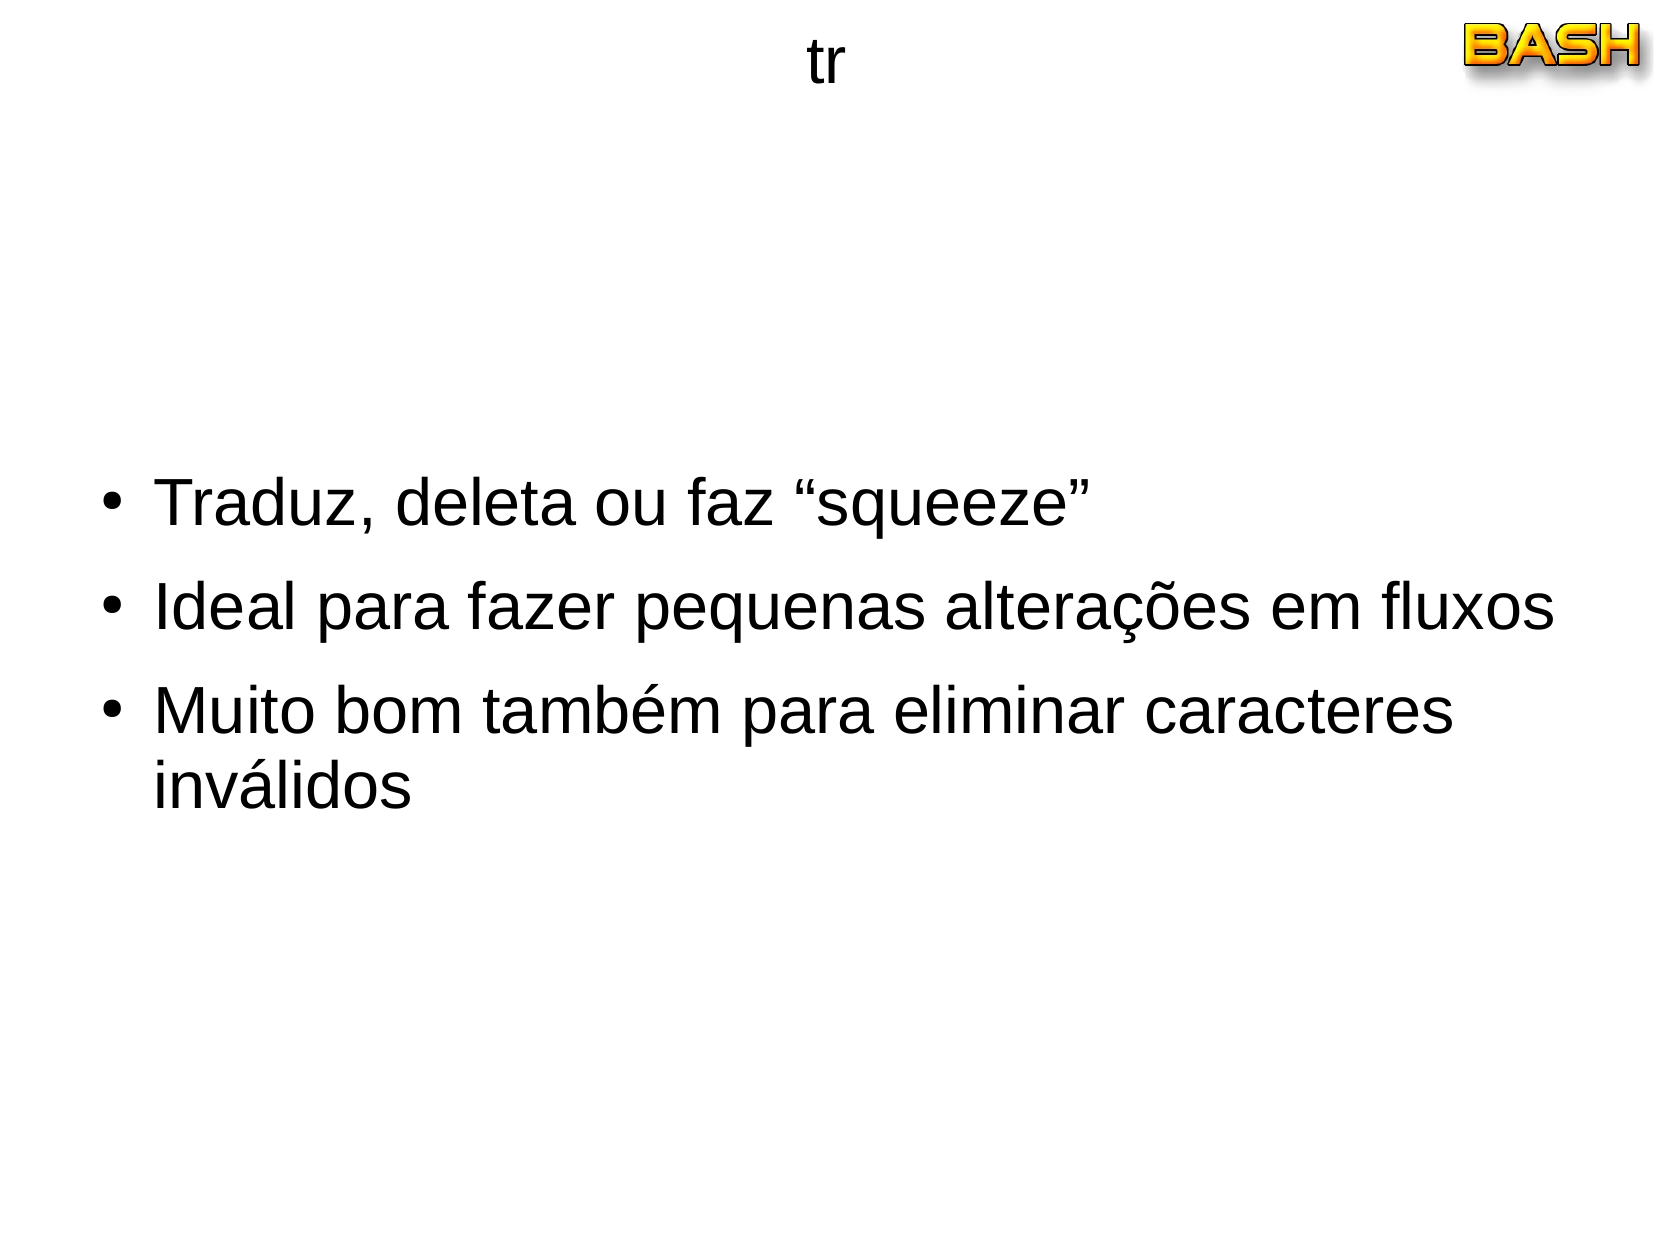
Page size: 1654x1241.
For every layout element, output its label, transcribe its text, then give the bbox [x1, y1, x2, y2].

picture [1450, 0, 1654, 96]
list Traduz, deleta ou faz “squeeze” Ideal para fazer pequenas alterações em fluxos Muito bom também para eliminar caracteres inválidos [82, 464, 1571, 823]
title tr [82, 22, 1571, 98]
